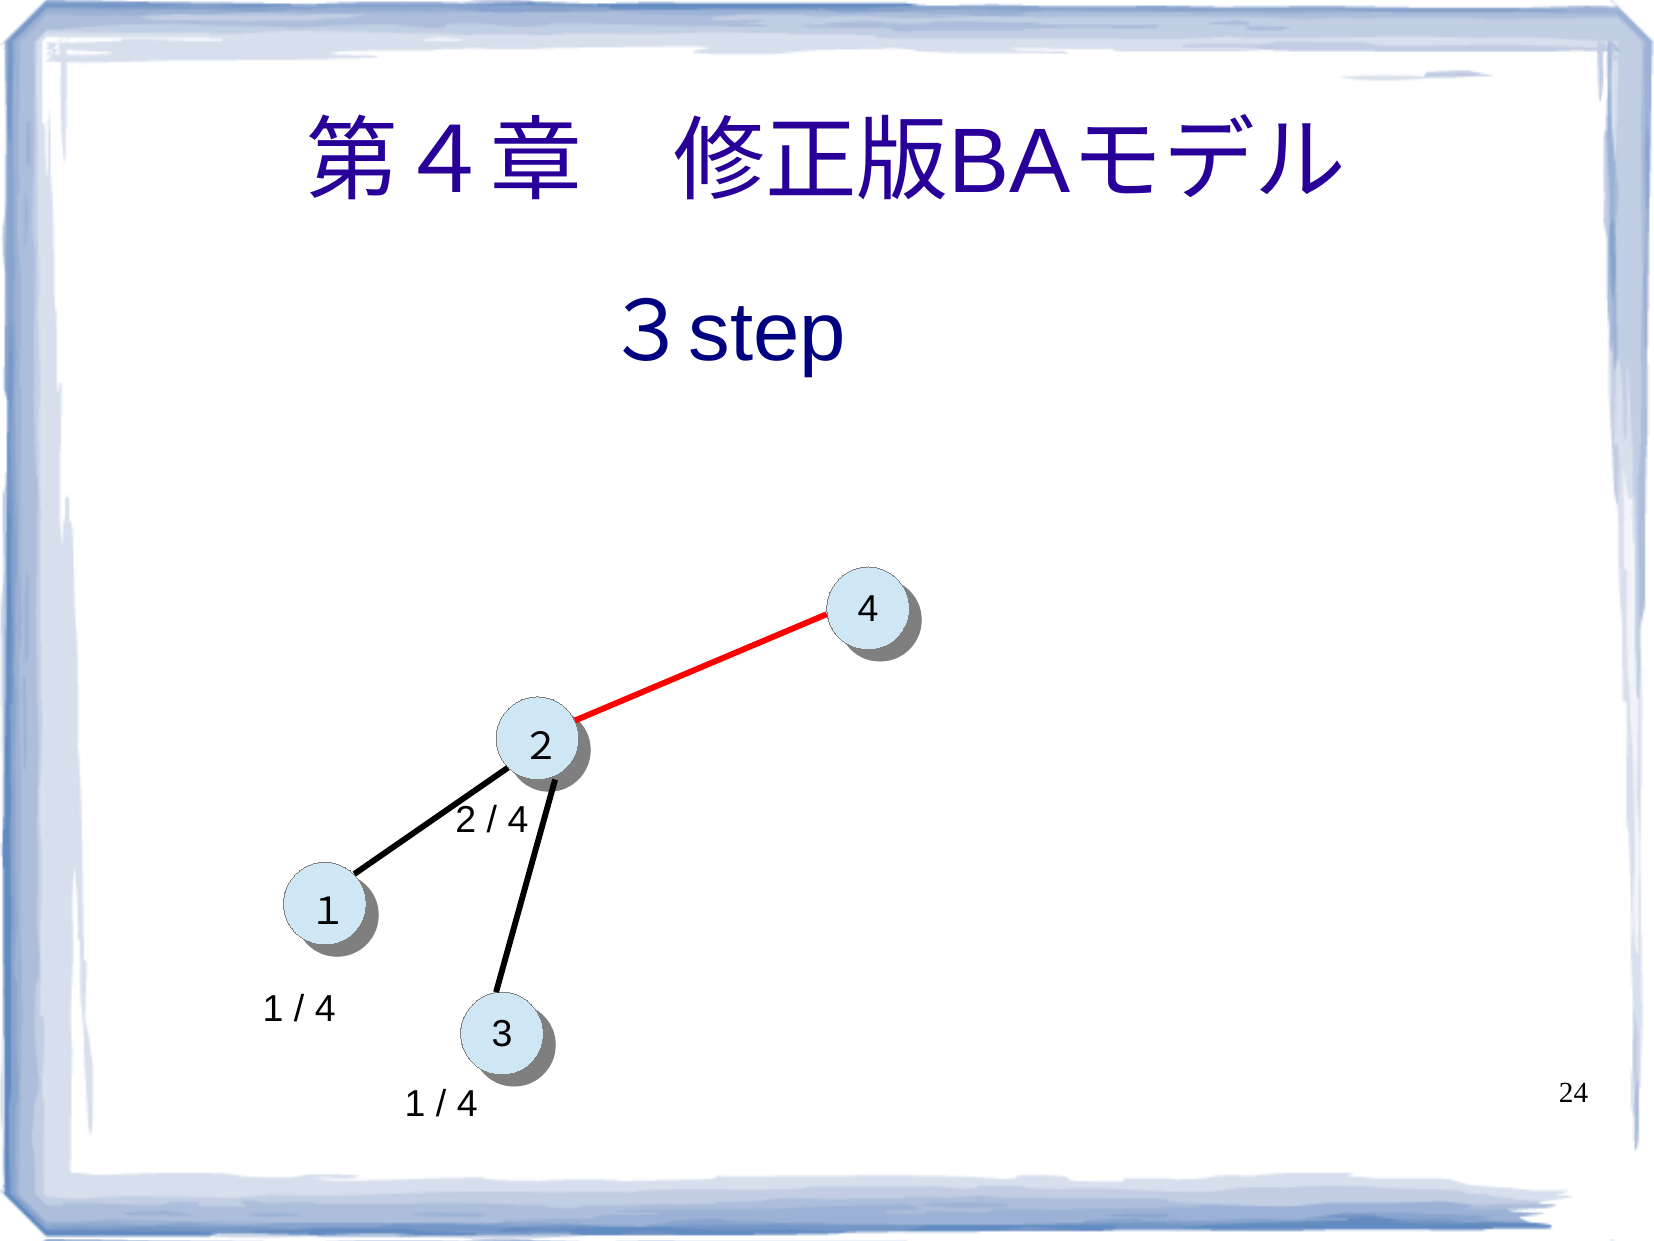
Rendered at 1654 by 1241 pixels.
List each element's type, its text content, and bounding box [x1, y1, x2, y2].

text_box [283, 862, 359, 945]
text_box ２ [507, 708, 576, 761]
text_box [509, 696, 566, 708]
text_box [363, 887, 367, 920]
text_box 1 / 4 [389, 1074, 493, 1132]
text_box ３step [590, 256, 885, 365]
title 第４章 修正版BAモデル [82, 49, 1571, 257]
text_box 1 / 4 [248, 980, 351, 1038]
picture [0, 0, 1654, 1241]
text_box 4 [826, 566, 910, 650]
text_box １ [295, 874, 363, 927]
text_box 3 [460, 992, 544, 1075]
text_box [496, 710, 572, 780]
text_box 2 / 4 [440, 791, 544, 849]
